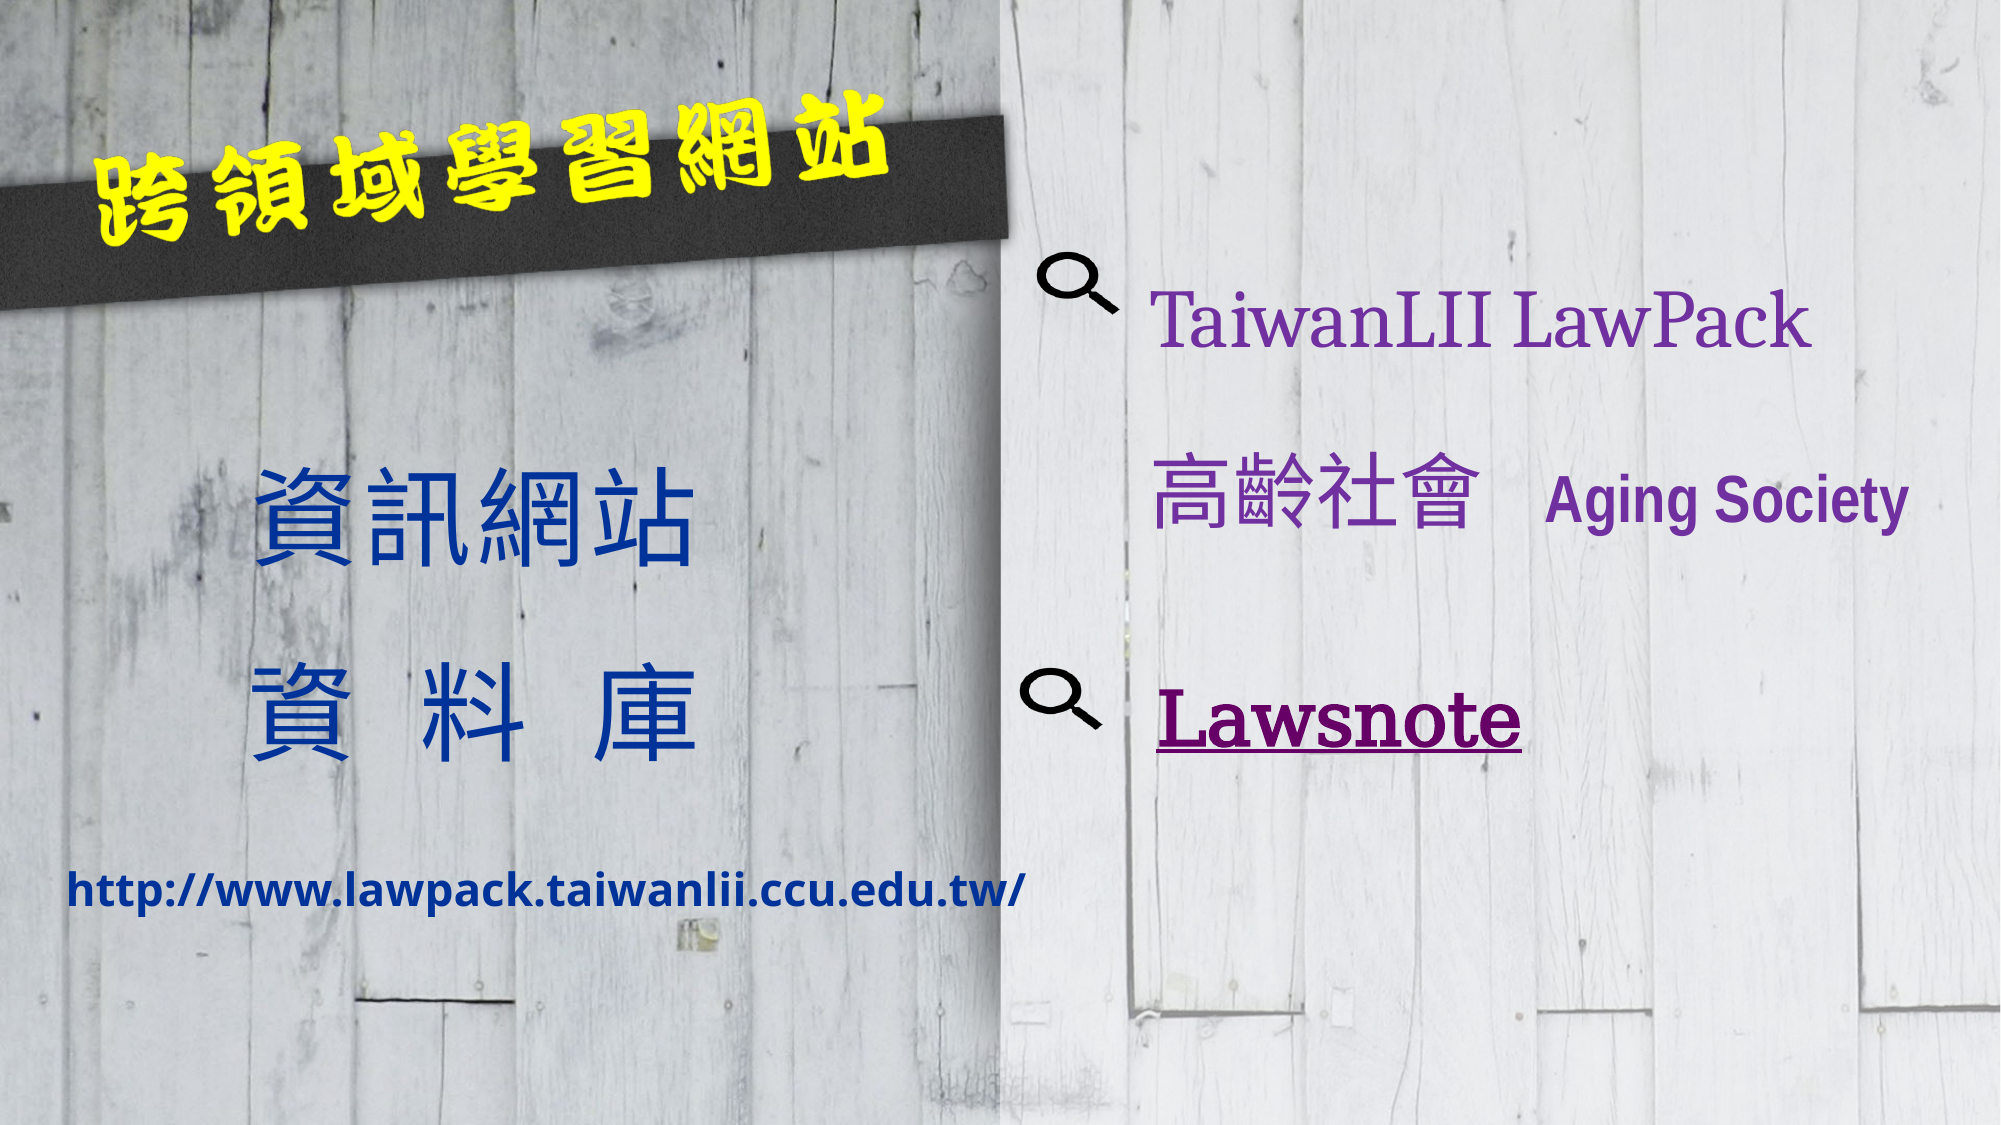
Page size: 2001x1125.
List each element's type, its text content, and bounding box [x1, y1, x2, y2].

list 資訊網站 資 料 庫 [18, 370, 930, 822]
picture [1005, 657, 1119, 742]
list Lawsnote [1135, 641, 2000, 772]
picture [0, 27, 1135, 370]
text_box TaiwanLII LawPack 高齡社會 Aging Society [1135, 207, 1925, 547]
text_box http://www.lawpack.taiwanlii.ccu.edu.tw/ [54, 855, 1039, 922]
